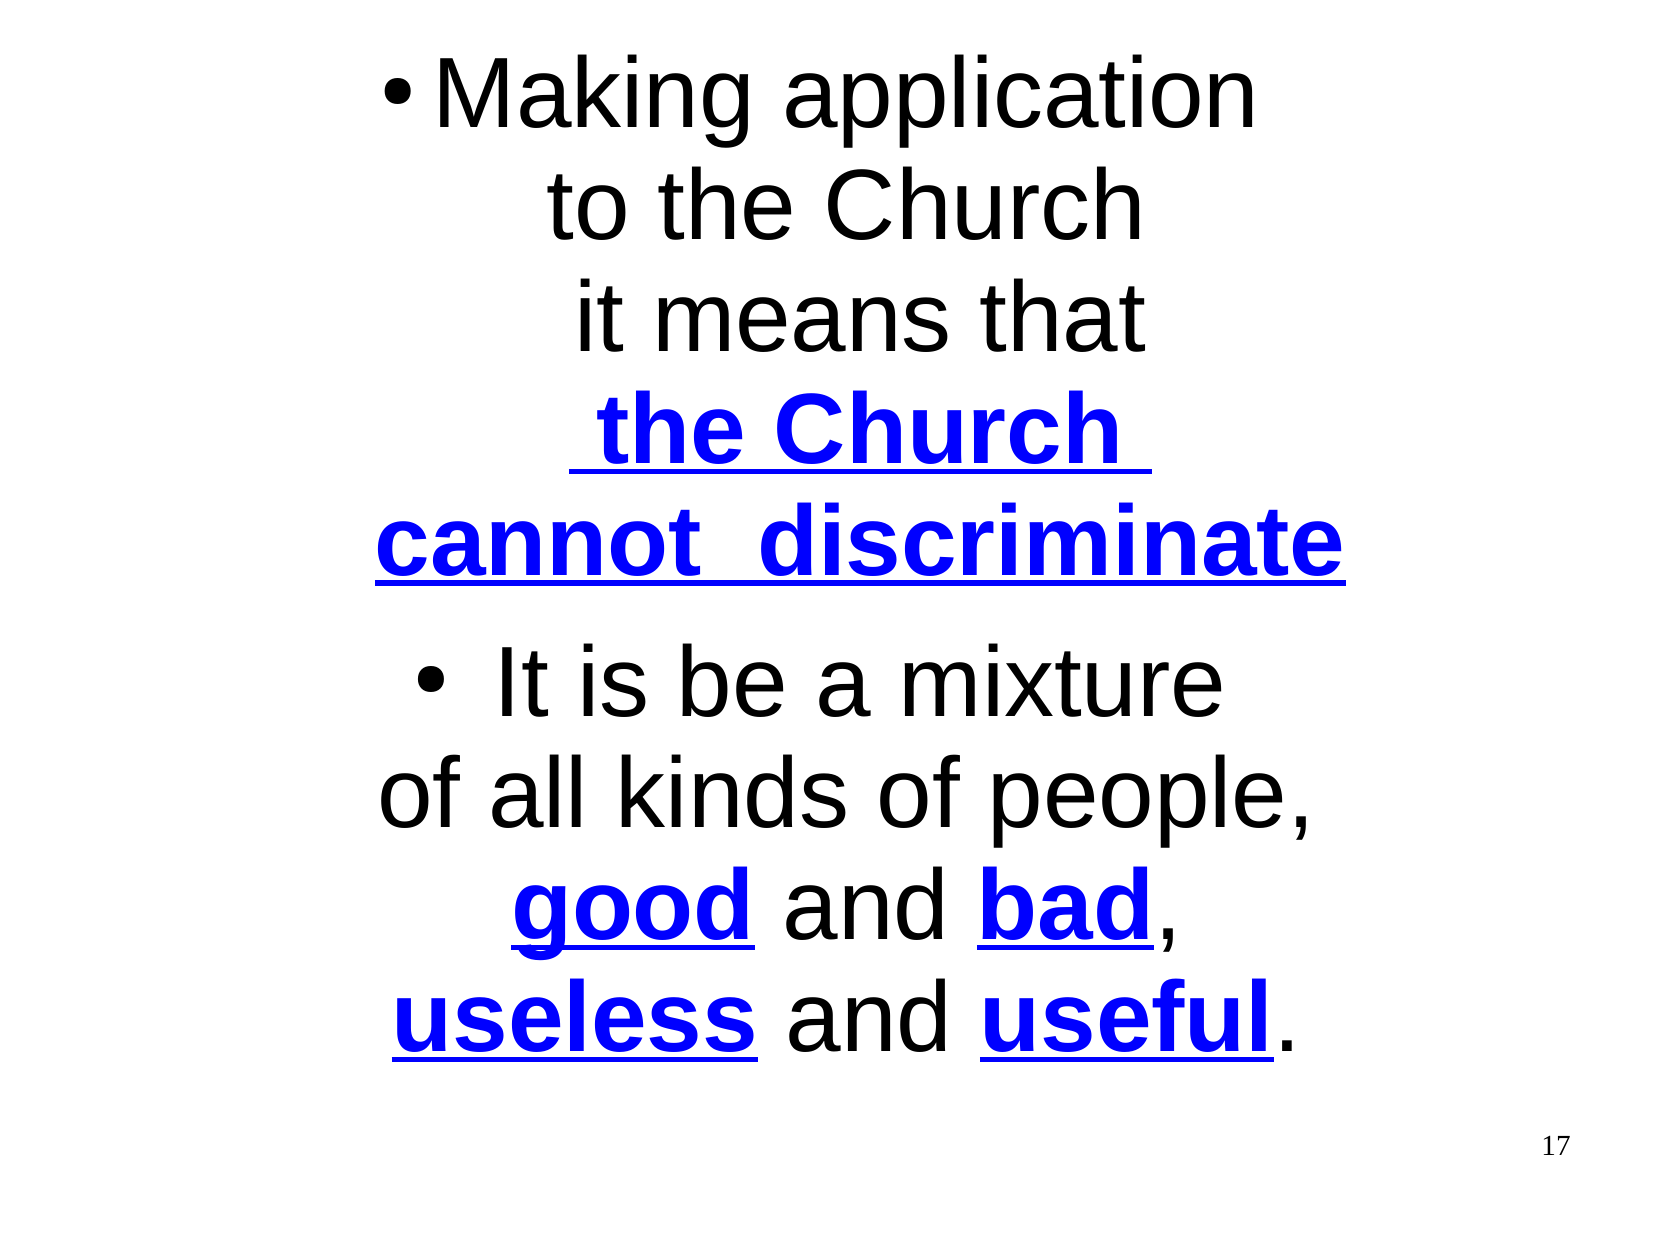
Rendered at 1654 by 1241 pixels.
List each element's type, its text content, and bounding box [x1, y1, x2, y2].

list Making application to the Church it means that the Church cannot discriminate It is be a mixture of all kinds of people, good and bad, useless and useful. [37, 37, 1613, 1238]
